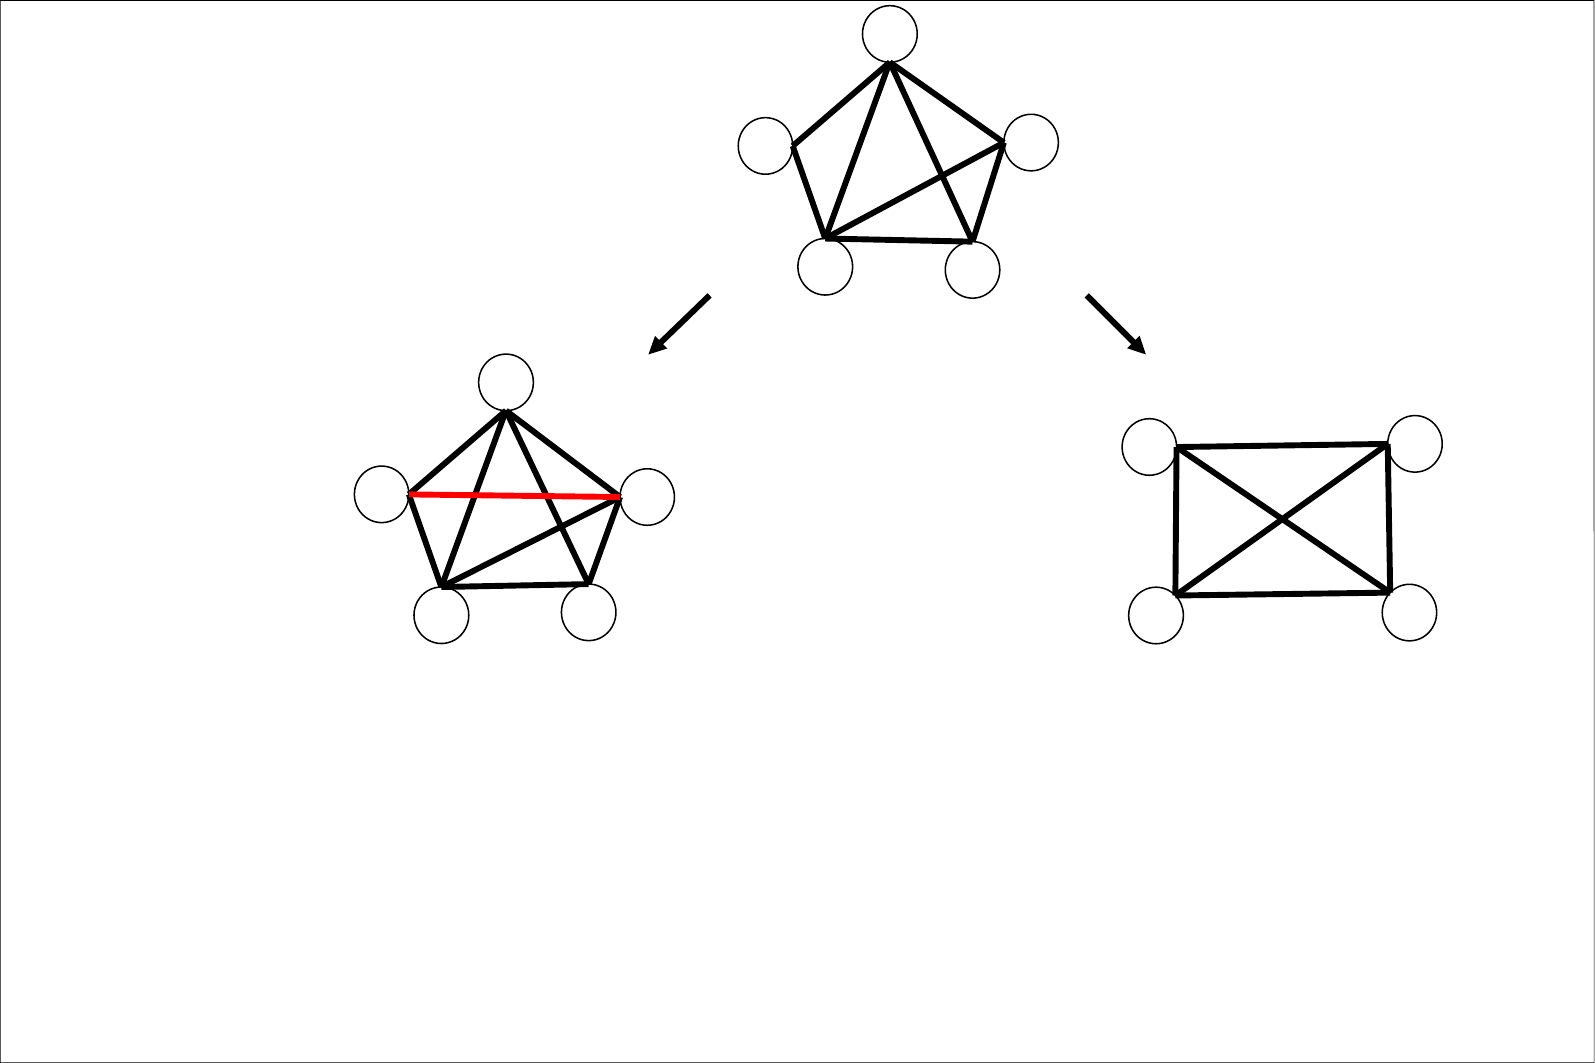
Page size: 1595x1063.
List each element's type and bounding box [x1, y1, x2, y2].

text_box [354, 466, 409, 523]
text_box [413, 587, 469, 644]
text_box [561, 584, 616, 641]
text_box [738, 117, 793, 175]
text_box [1382, 584, 1437, 641]
text_box [797, 238, 853, 296]
text_box [620, 468, 675, 526]
text_box [478, 354, 534, 411]
text_box [945, 241, 1000, 299]
text_box [1004, 114, 1059, 171]
text_box [1128, 587, 1184, 644]
text_box [1122, 418, 1177, 476]
text_box [1387, 415, 1443, 473]
text_box [862, 5, 918, 62]
